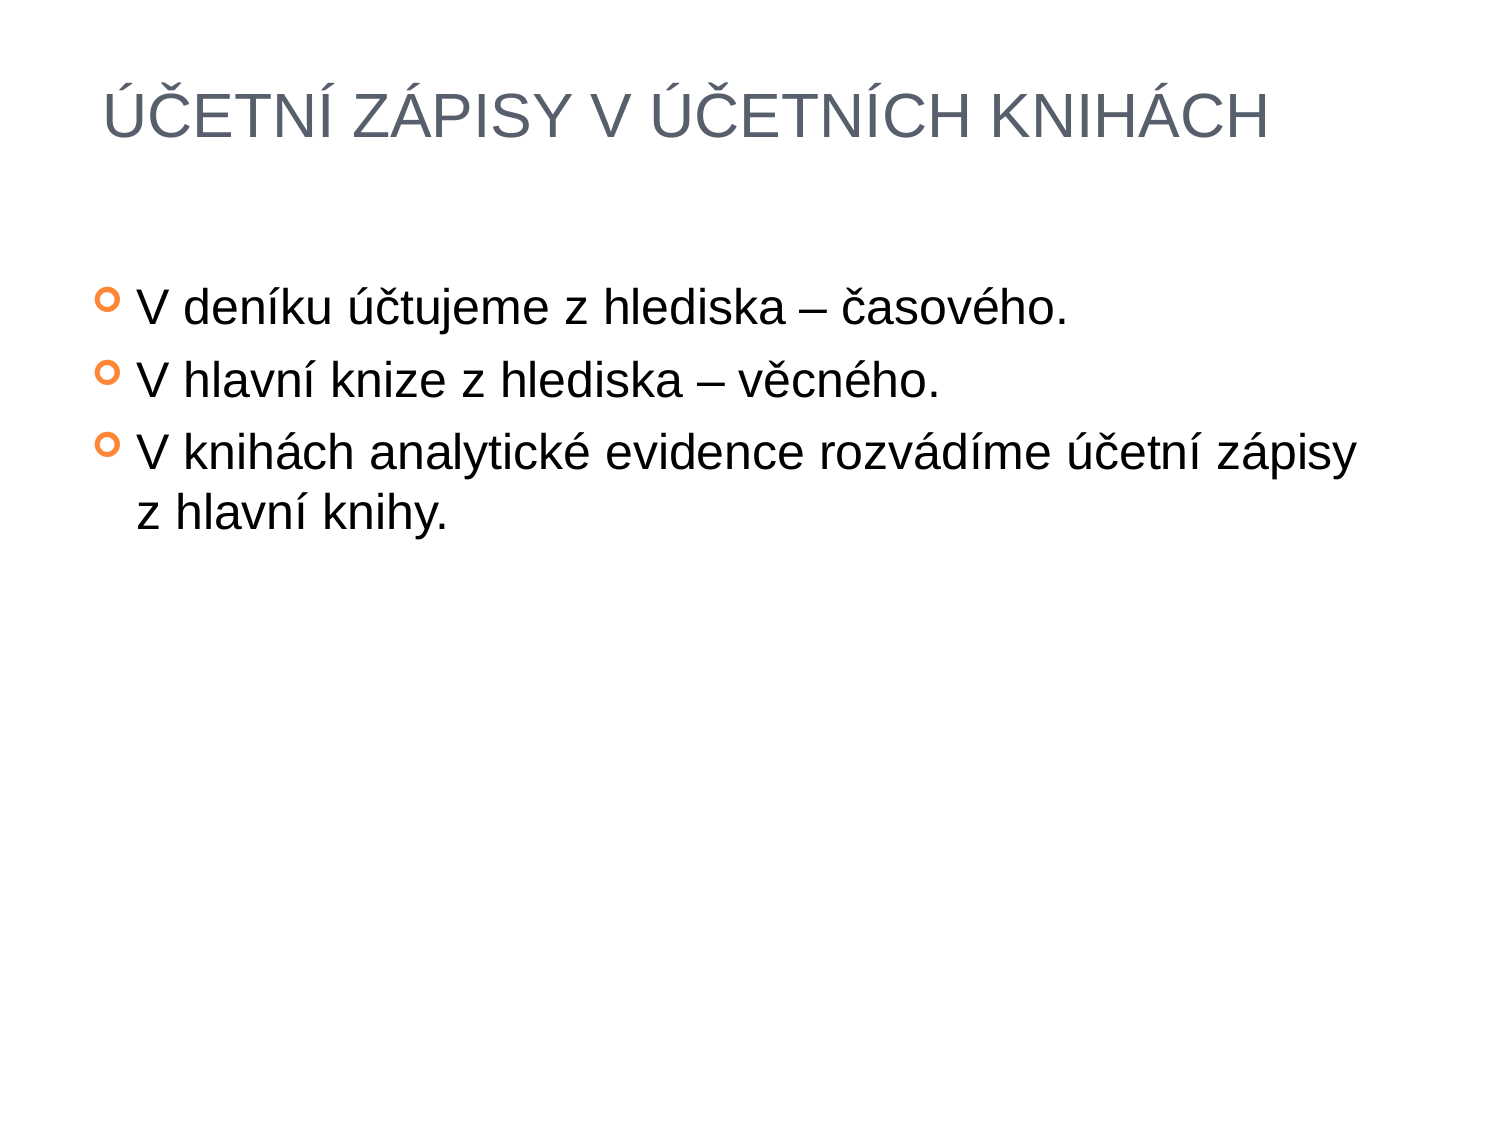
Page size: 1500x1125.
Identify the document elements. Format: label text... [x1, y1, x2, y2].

title ÚČETNÍ ZÁPISY V ÚČETNÍCH KNIHÁCH [74, 44, 1300, 233]
list V deníku účtujeme z hlediska – časového. V hlavní knize z hlediska – věcného. V knihách analytické evidence rozvádíme účetní zápisy z hlavní knihy. [76, 267, 1436, 1067]
